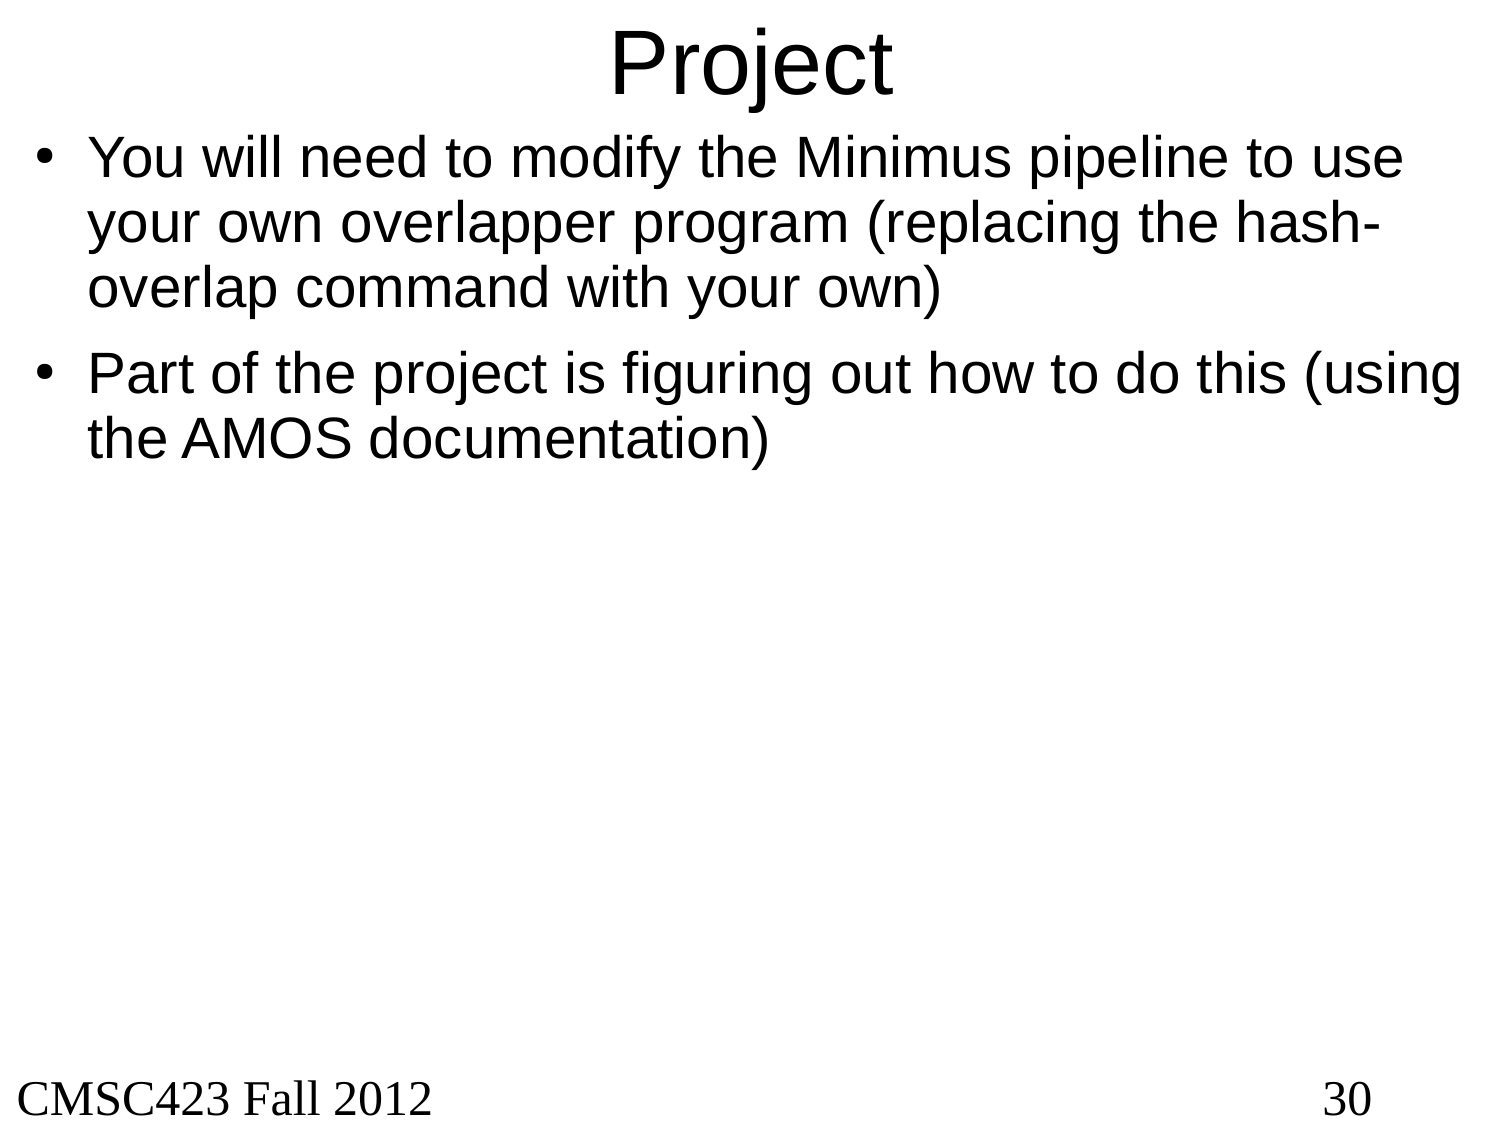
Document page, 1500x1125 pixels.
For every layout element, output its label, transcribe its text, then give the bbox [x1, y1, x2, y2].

title Project [19, 9, 1485, 116]
list You will need to modify the Minimus pipeline to use your own overlapper program (replacing the hash-overlap command with your own) Part of the project is figuring out how to do this (using the AMOS documentation) [16, 124, 1485, 1057]
